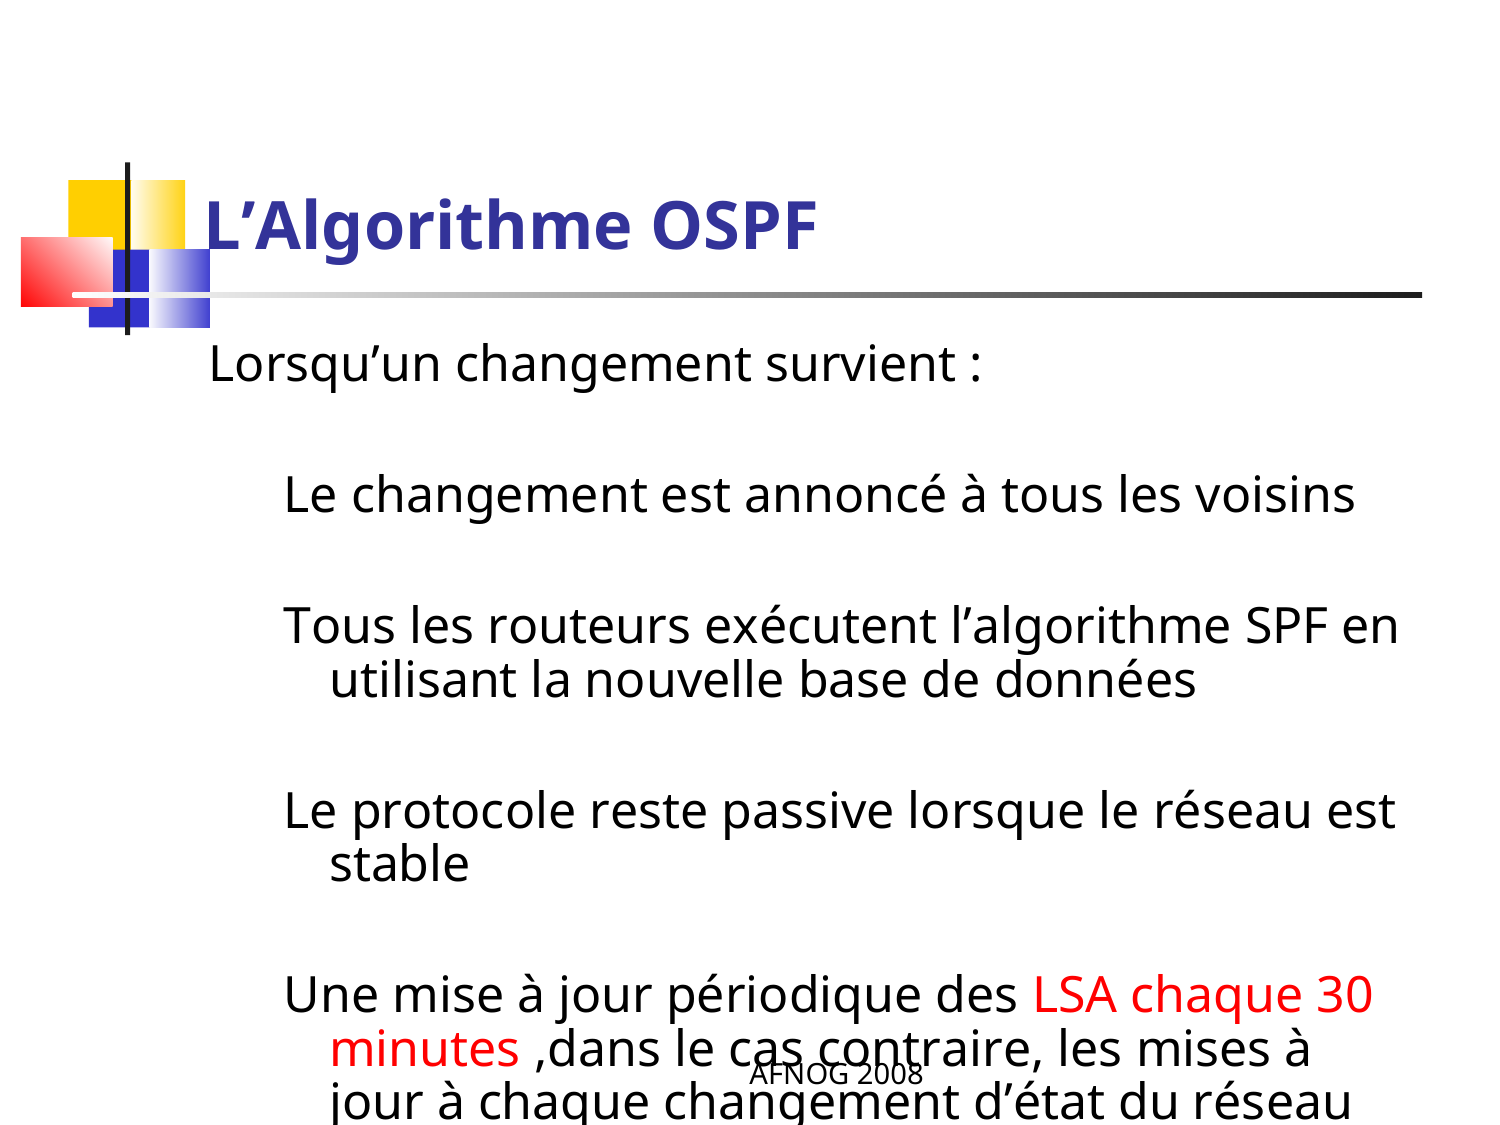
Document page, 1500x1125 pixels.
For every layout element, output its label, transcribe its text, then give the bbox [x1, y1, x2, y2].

title L’Algorithme OSPF [188, 80, 1235, 276]
list Lorsqu’un changement survient : Le changement est annoncé à tous les voisins Tous les routeurs exécutent l’algorithme SPF en utilisant la nouvelle base de données Le protocole reste passive lorsque le réseau est stable Une mise à jour périodique des LSA chaque 30 minutes ,dans le cas contraire, les mises à jour à chaque changement d’état du réseau [193, 330, 1436, 1125]
